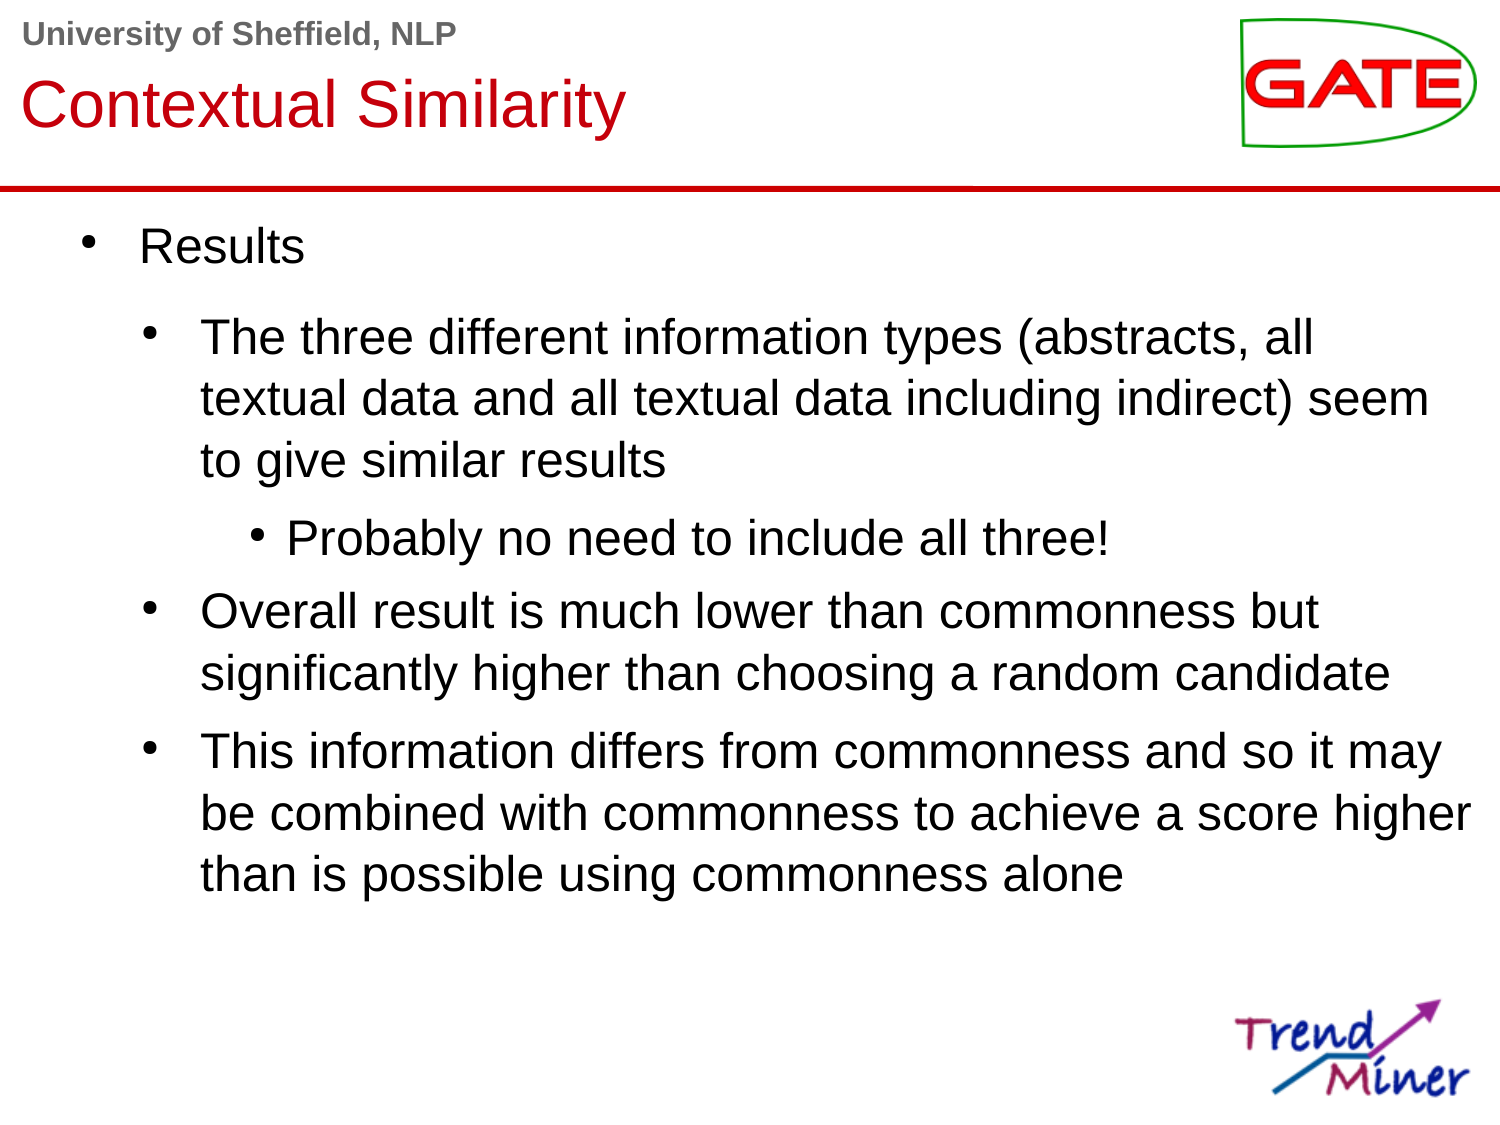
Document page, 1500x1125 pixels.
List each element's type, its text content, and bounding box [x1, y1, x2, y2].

picture [1204, 992, 1496, 1118]
picture [1240, 18, 1477, 148]
title Contextual Similarity [20, 45, 1240, 166]
list Results The three different information types (abstracts, all textual data and all textual data including indirect) seem to give similar results Probably no need to include all three! Overall result is much lower than commonness but significantly higher than choosing a random candidate This information differs from commonness and so it may be combined with commonness to achieve a score higher than is possible using commonness alone [23, 212, 1477, 1063]
